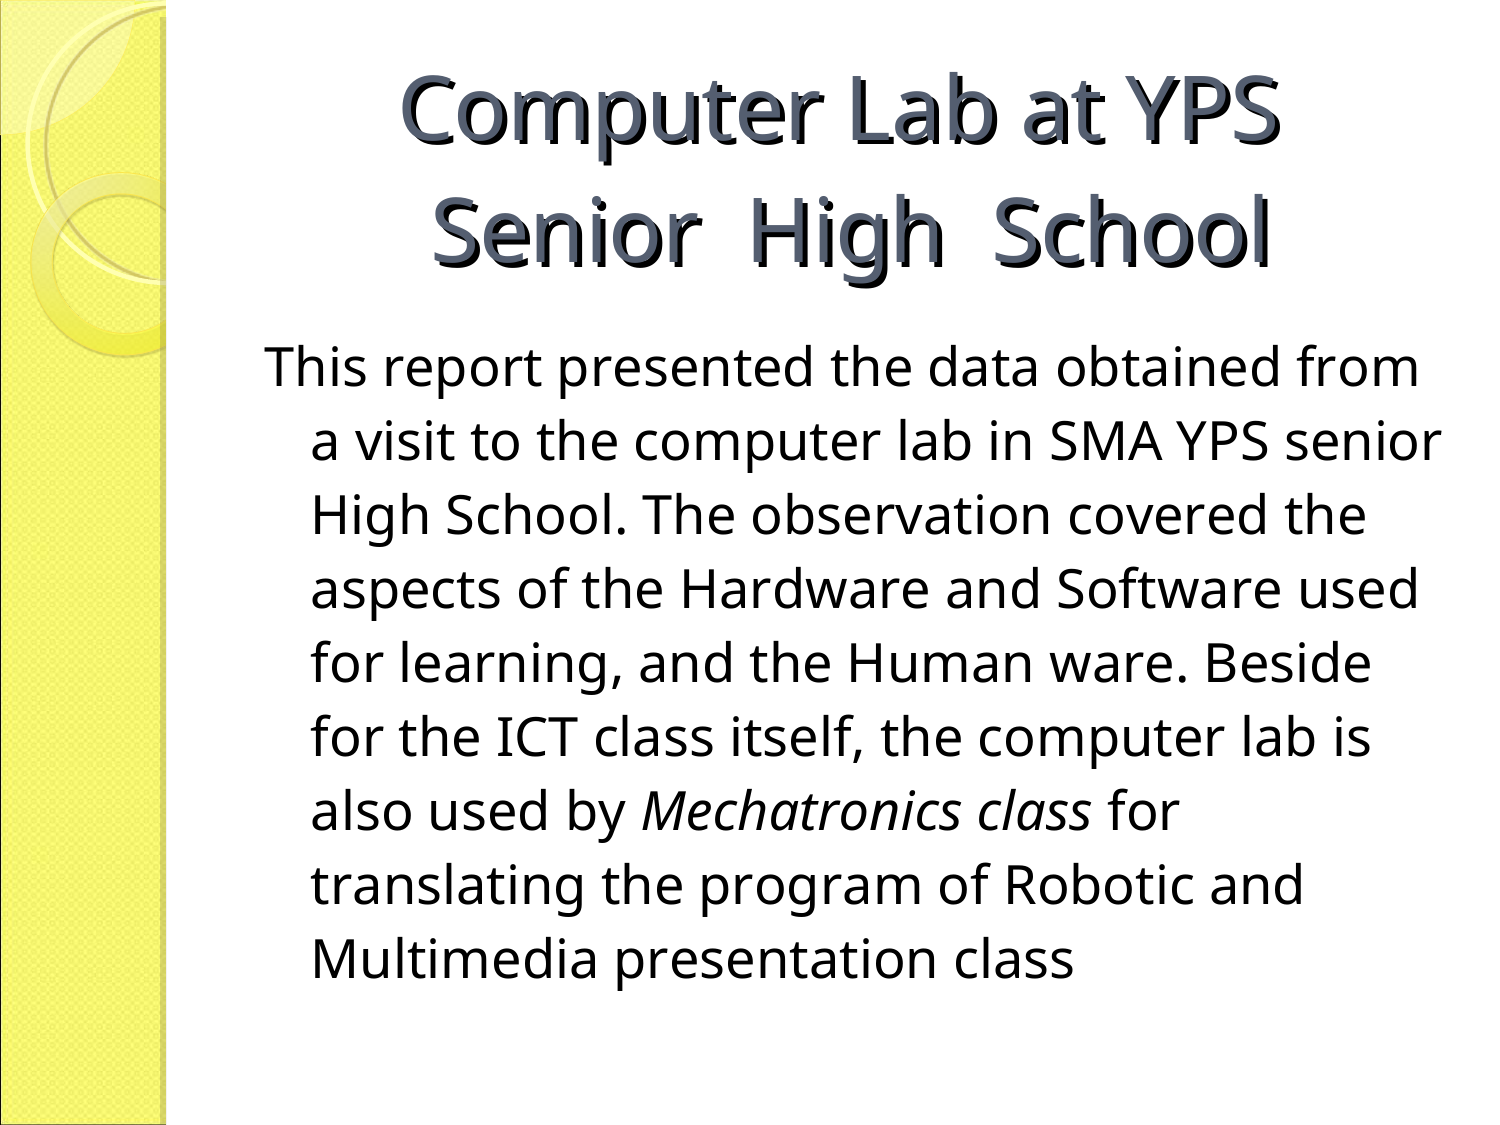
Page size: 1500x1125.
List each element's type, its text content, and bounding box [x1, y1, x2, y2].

picture [0, 11, 166, 1125]
picture [136, 0, 166, 4]
title Computer Lab at YPS Senior High School [235, 45, 1466, 288]
list This report presented the data obtained from a visit to the computer lab in SMA YPS senior High School. The observation covered the aspects of the Hardware and Software used for learning, and the Human ware. Beside for the ICT class itself, the computer lab is also used by Mechatronics class for translating the program of Robotic and Multimedia presentation class [236, 320, 1467, 1063]
